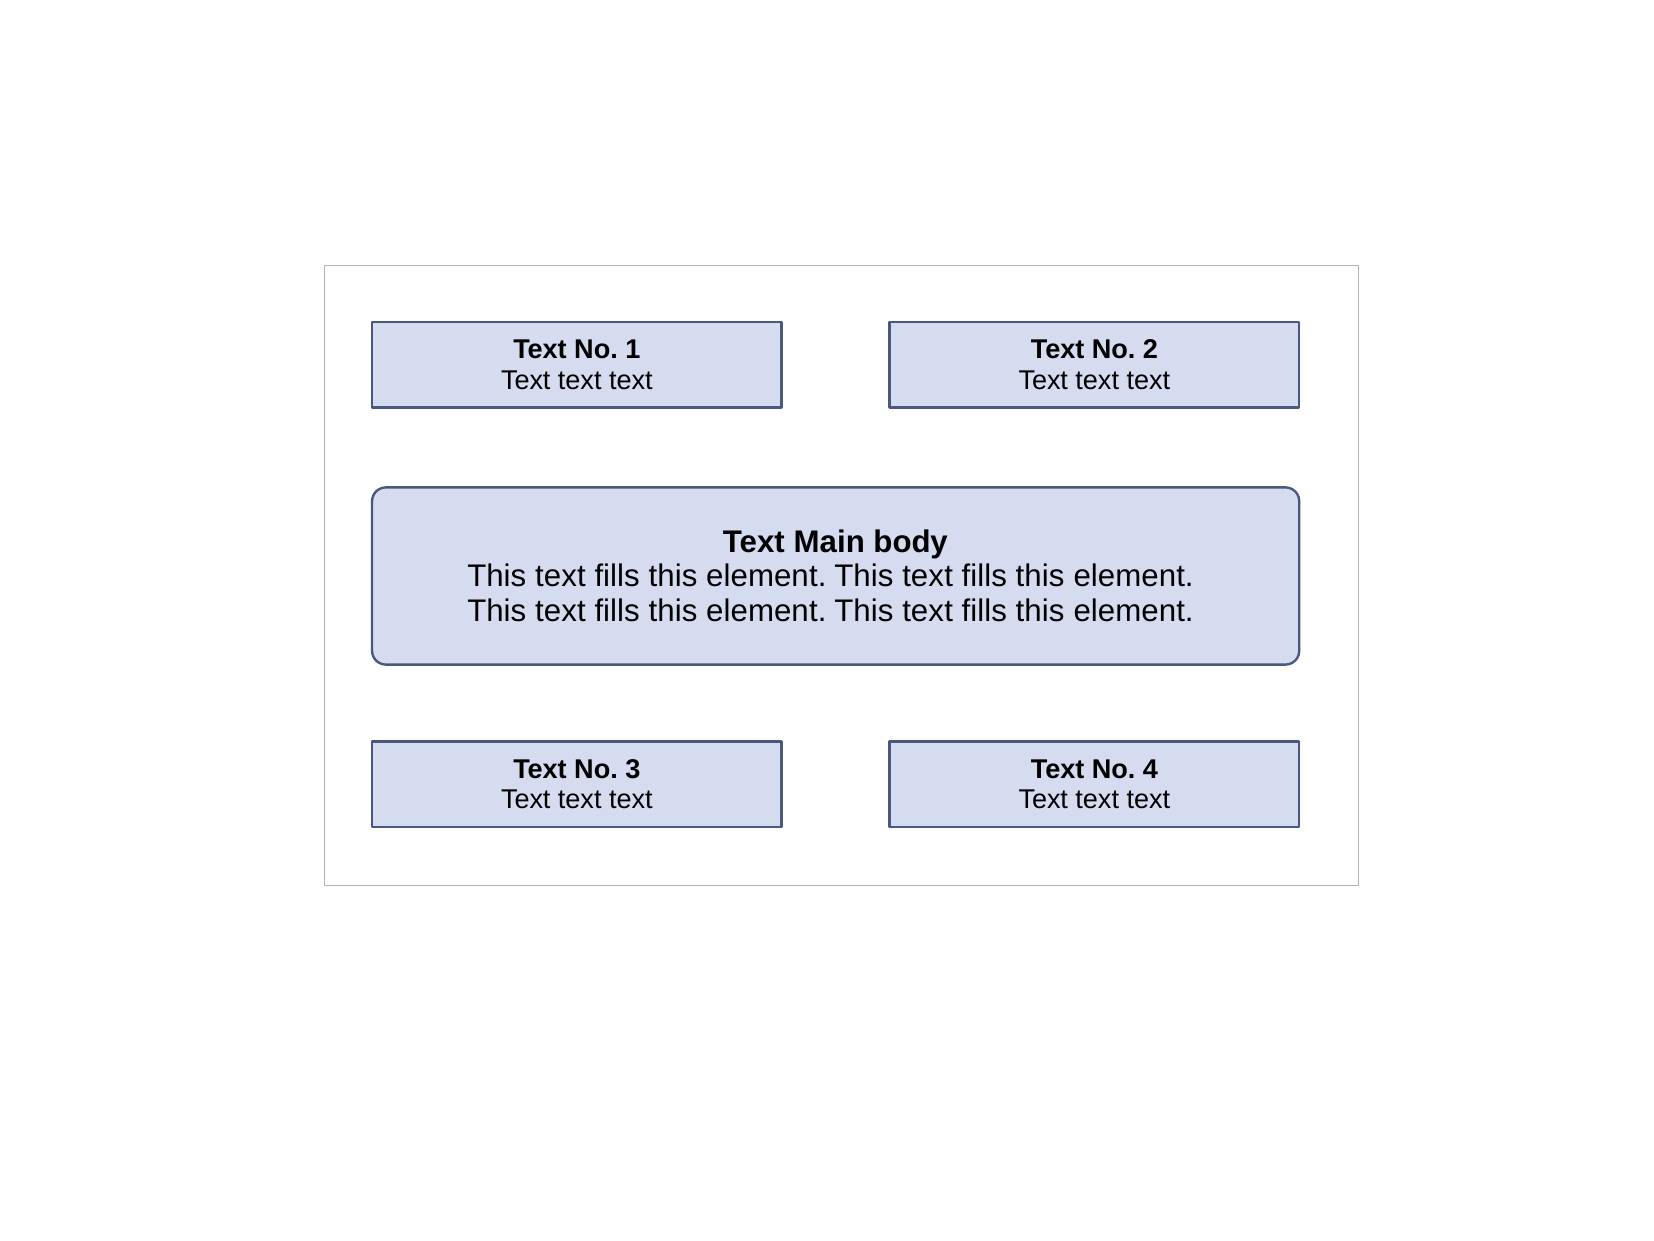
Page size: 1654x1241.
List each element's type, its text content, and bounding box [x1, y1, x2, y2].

text_box Text No. 2 Text text text [889, 322, 1300, 408]
text_box Text No. 1 Text text text [372, 322, 782, 408]
text_box Text Main body This text fills this element. This text fills this element. This text fills this element. This text fills this element. [372, 487, 1300, 665]
text_box Text No. 3 Text text text [372, 741, 782, 827]
text_box Text No. 4 Text text text [889, 741, 1300, 827]
